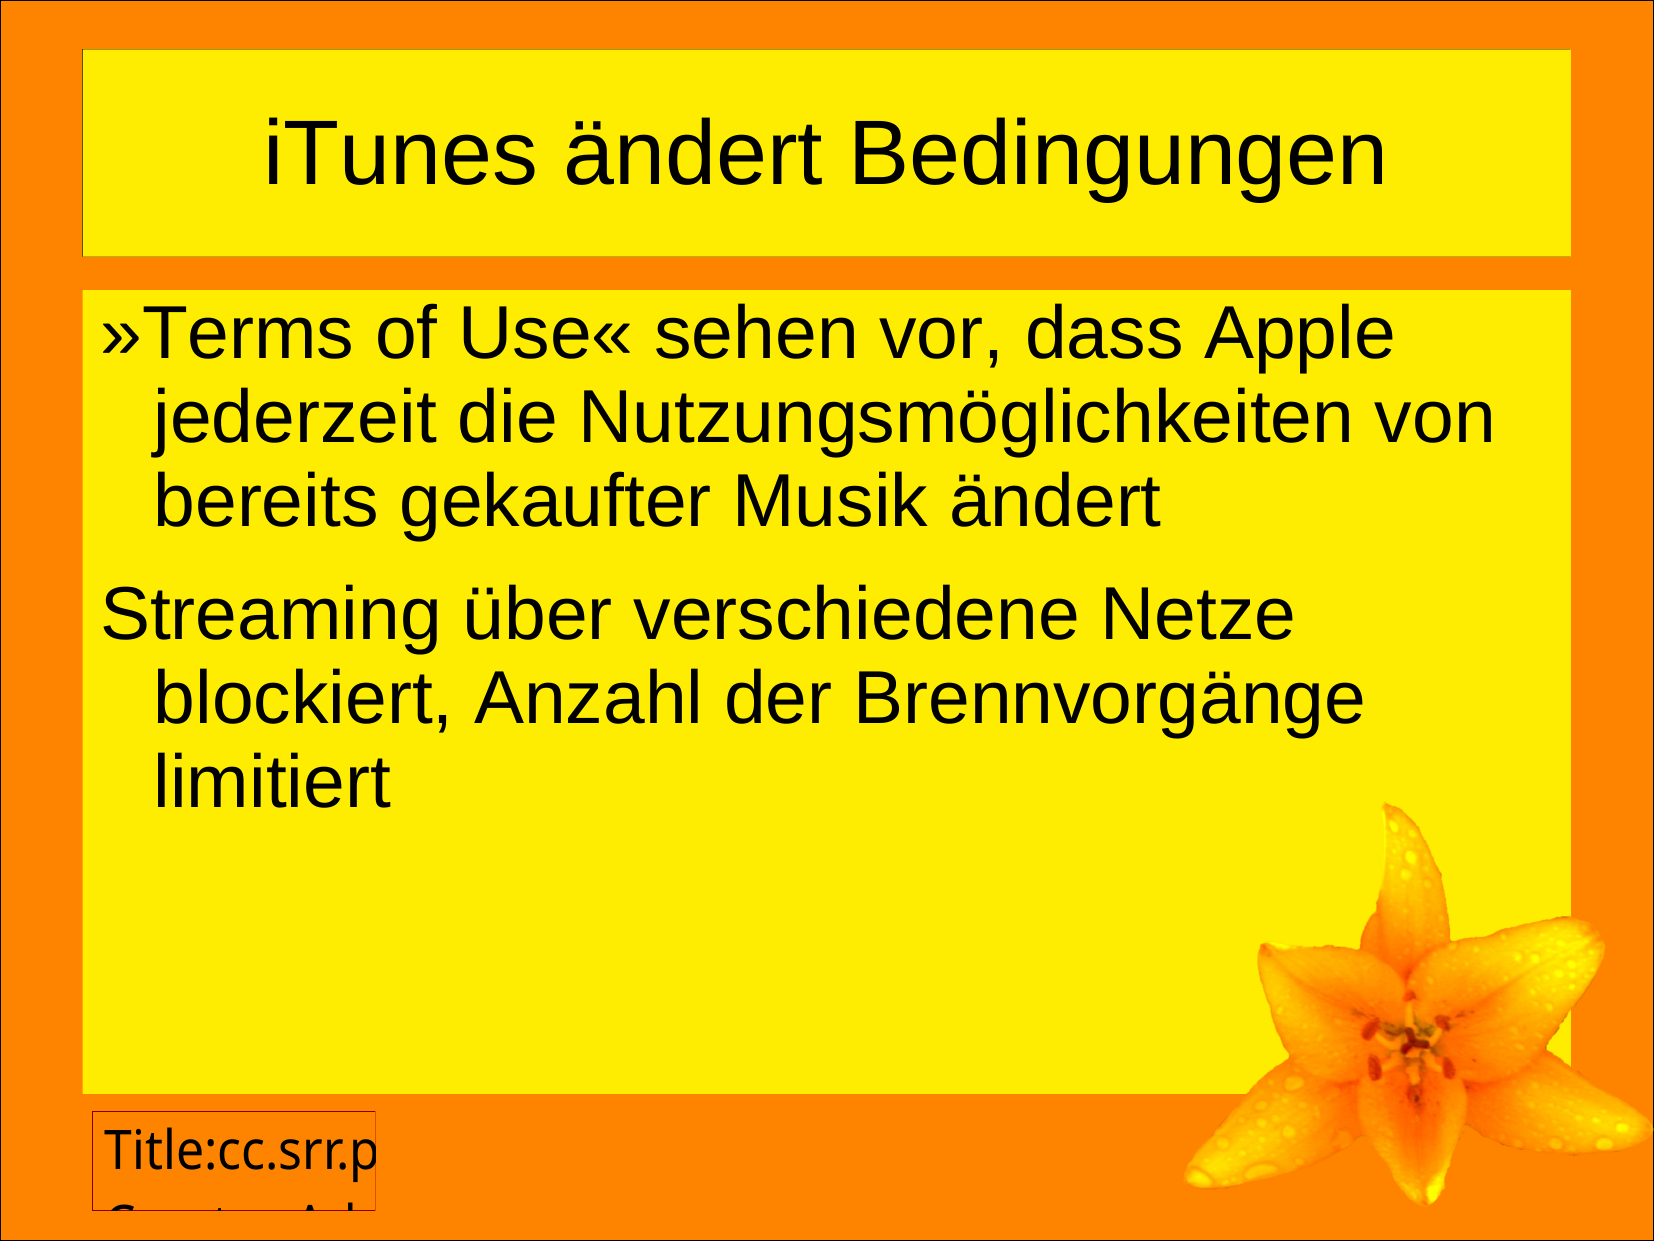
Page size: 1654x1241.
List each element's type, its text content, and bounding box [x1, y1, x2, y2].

text_box [0, 0, 1654, 1241]
title iTunes ändert Bedingungen [82, 49, 1571, 257]
list »Terms of Use« sehen vor, dass Apple jederzeit die Nutzungsmöglichkeiten von bereits gekaufter Musik ändert Streaming über verschiedene Netze blockiert, Anzahl der Brennvorgänge limitiert [82, 290, 1571, 1094]
picture [1181, 767, 1654, 1241]
picture [88, 1108, 376, 1211]
